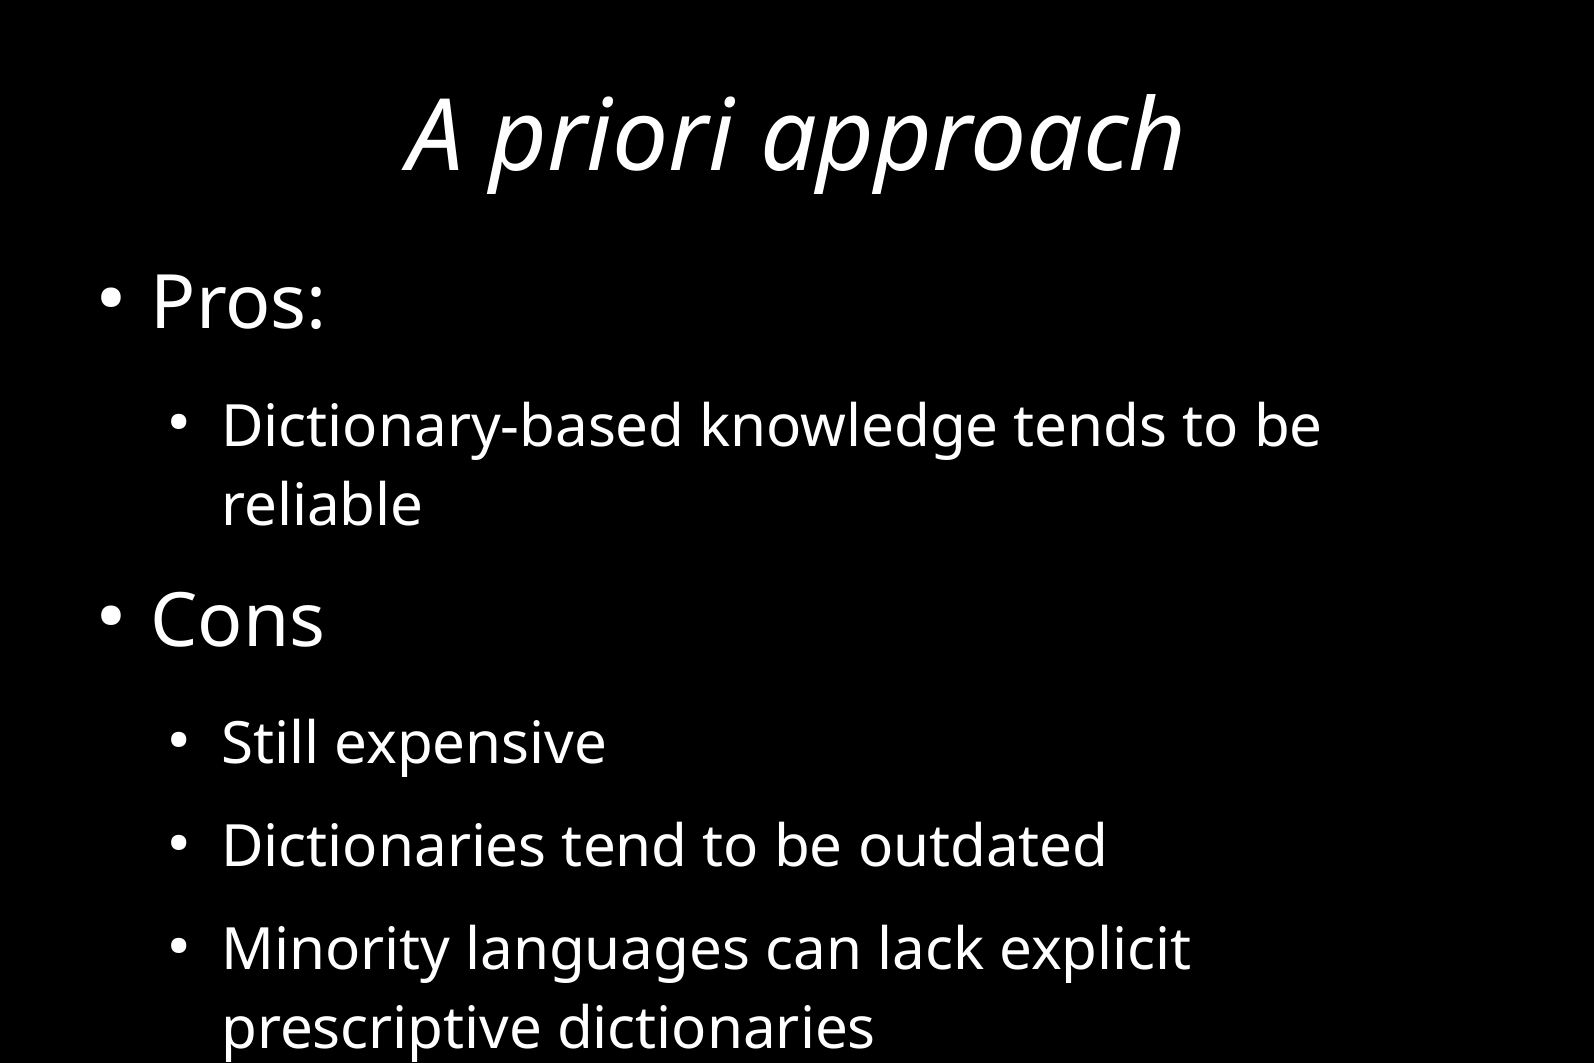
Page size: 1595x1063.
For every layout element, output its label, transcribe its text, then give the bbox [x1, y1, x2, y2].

list Pros: Dictionary-based knowledge tends to be reliable Cons Still expensive Dictionaries tend to be outdated Minority languages can lack explicit prescriptive dictionaries [79, 248, 1515, 936]
title A priori approach [79, 49, 1515, 213]
